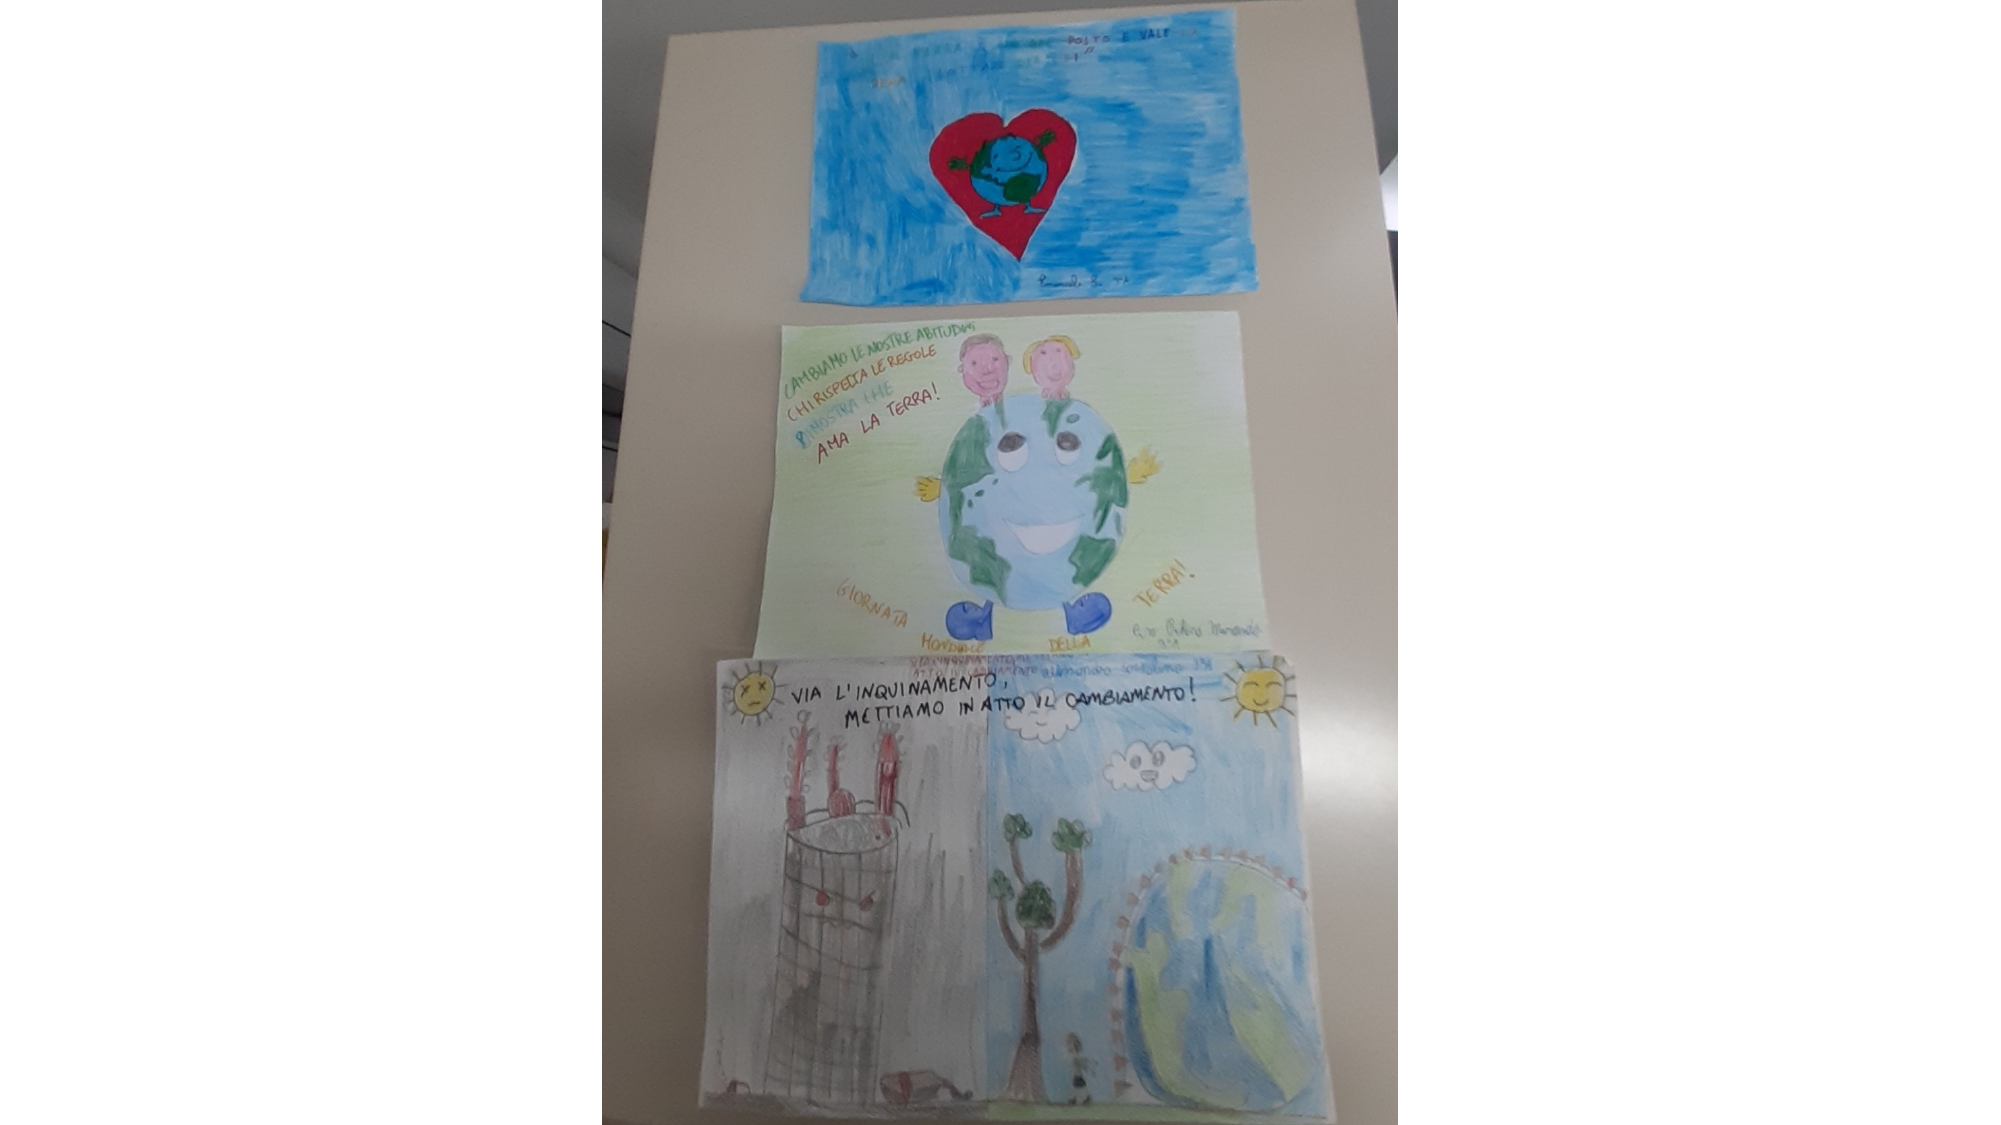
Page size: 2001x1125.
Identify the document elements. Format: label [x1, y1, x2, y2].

picture [602, 0, 1398, 1125]
